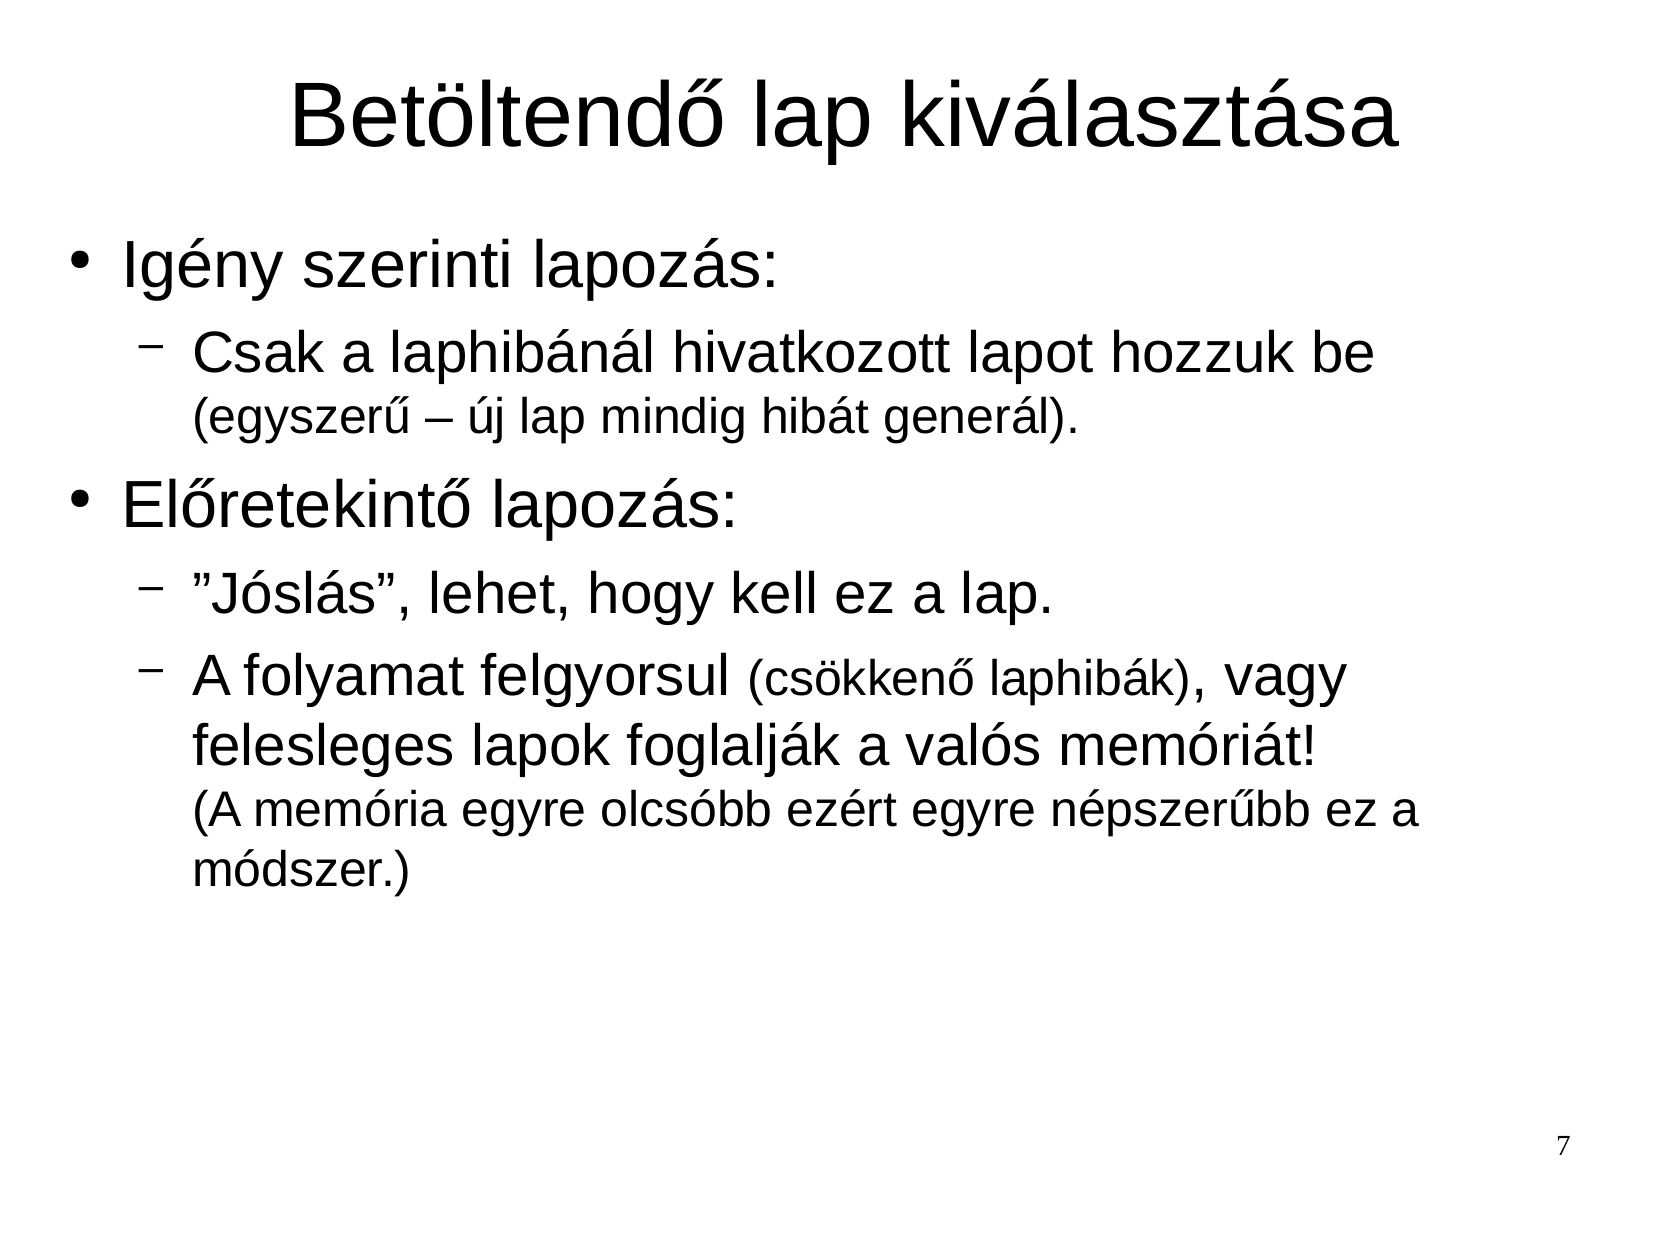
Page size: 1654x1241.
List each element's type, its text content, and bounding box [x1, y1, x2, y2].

list Igény szerinti lapozás: Csak a laphibánál hivatkozott lapot hozzuk be (egyszerű – új lap mindig hibát generál). Előretekintő lapozás: ”Jóslás”, lehet, hogy kell ez a lap. A folyamat felgyorsul (csökkenő laphibák), vagy felesleges lapok foglalják a valós memóriát! (A memória egyre olcsóbb ezért egyre népszerűbb ez a módszer.) [35, 213, 1442, 1212]
title Betöltendő lap kiválasztása [124, 6, 1530, 214]
